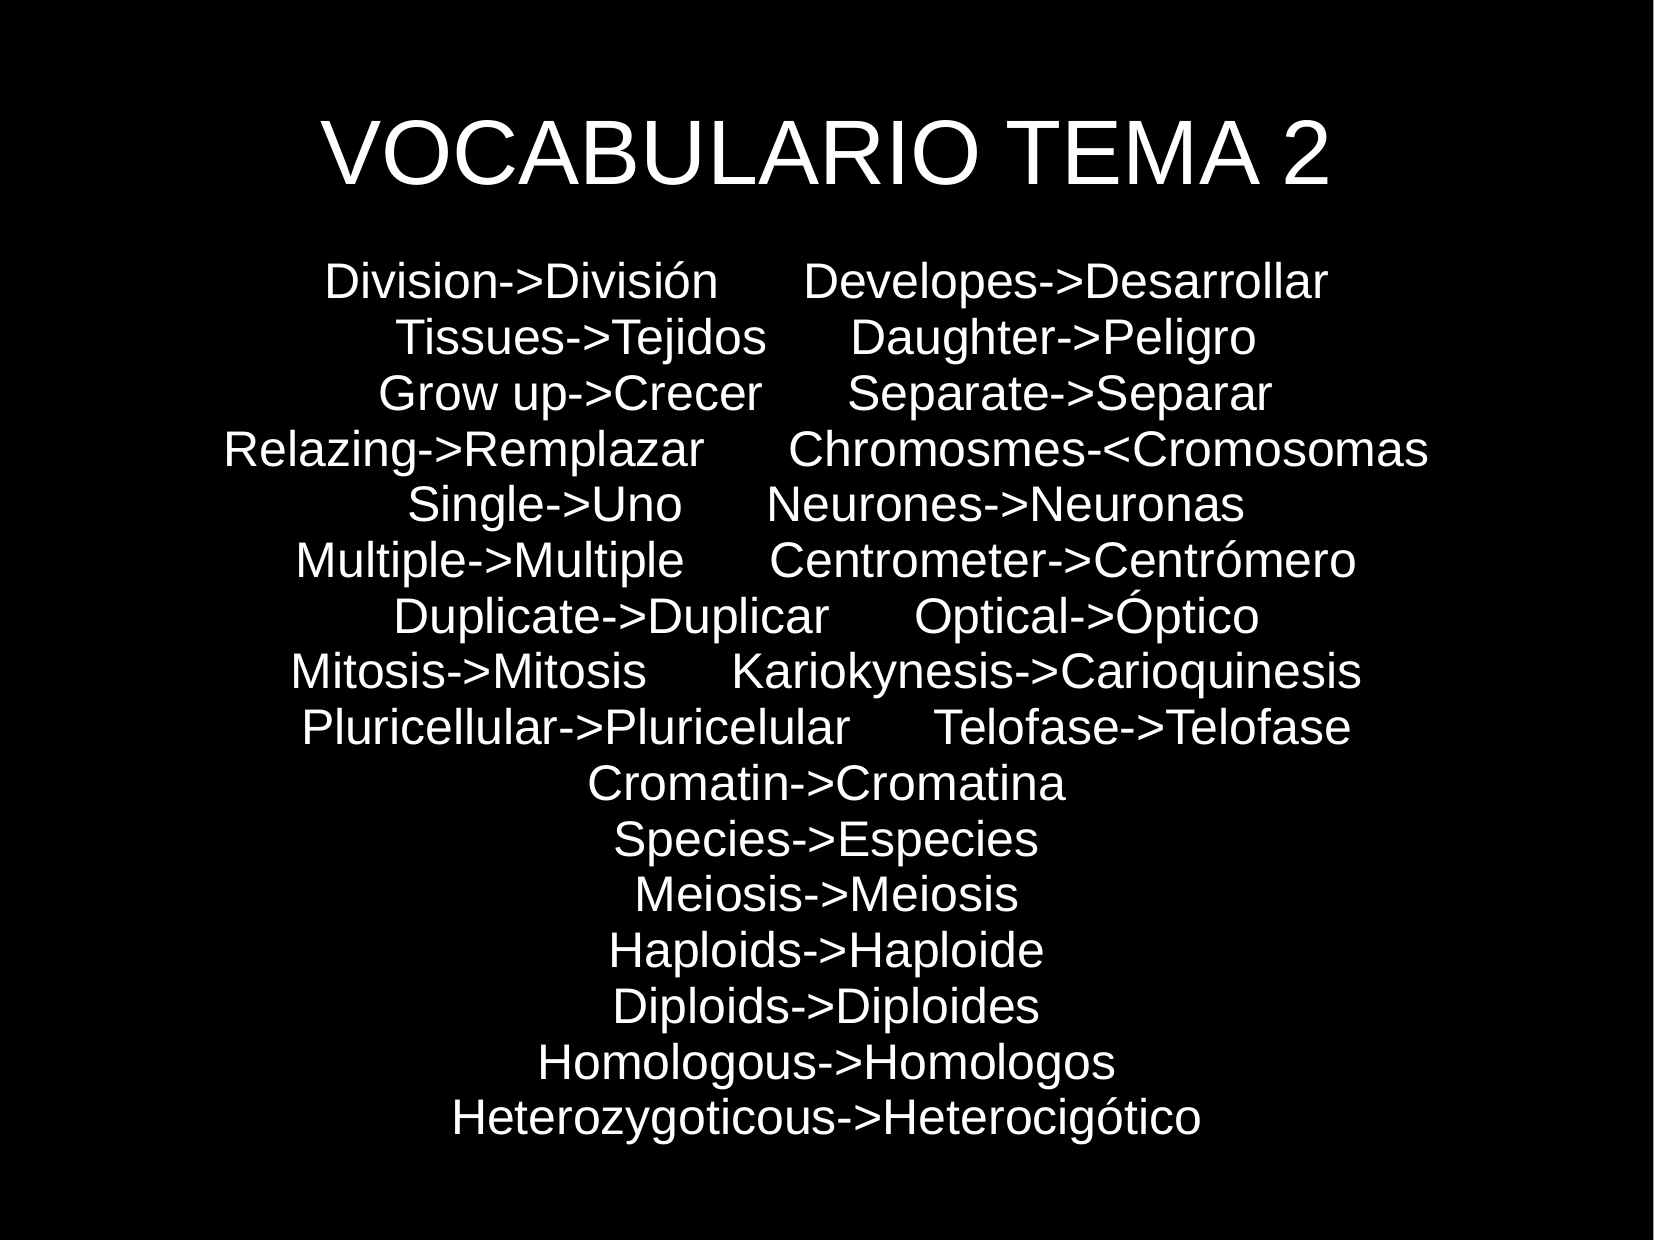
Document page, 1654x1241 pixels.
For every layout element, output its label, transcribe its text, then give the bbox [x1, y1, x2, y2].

subtitle Division->División Developes->Desarrollar Tissues->Tejidos Daughter->Peligro Grow up->Crecer Separate->Separar Relazing->Remplazar Chromosmes-<Cromosomas Single->Uno Neurones->Neuronas Multiple->Multiple Centrometer->Centrómero Duplicate->Duplicar Optical->Óptico Mitosis->Mitosis Kariokynesis->Carioquinesis Pluricellular->Pluricelular Telofase->Telofase Cromatin->Cromatina Species->Especies Meiosis->Meiosis Haploids->Haploide Diploids->Diploides Homologous->Homologos Heterozygoticous->Heterocigótico [82, 253, 1571, 1146]
title VOCABULARIO TEMA 2 [82, 49, 1571, 253]
